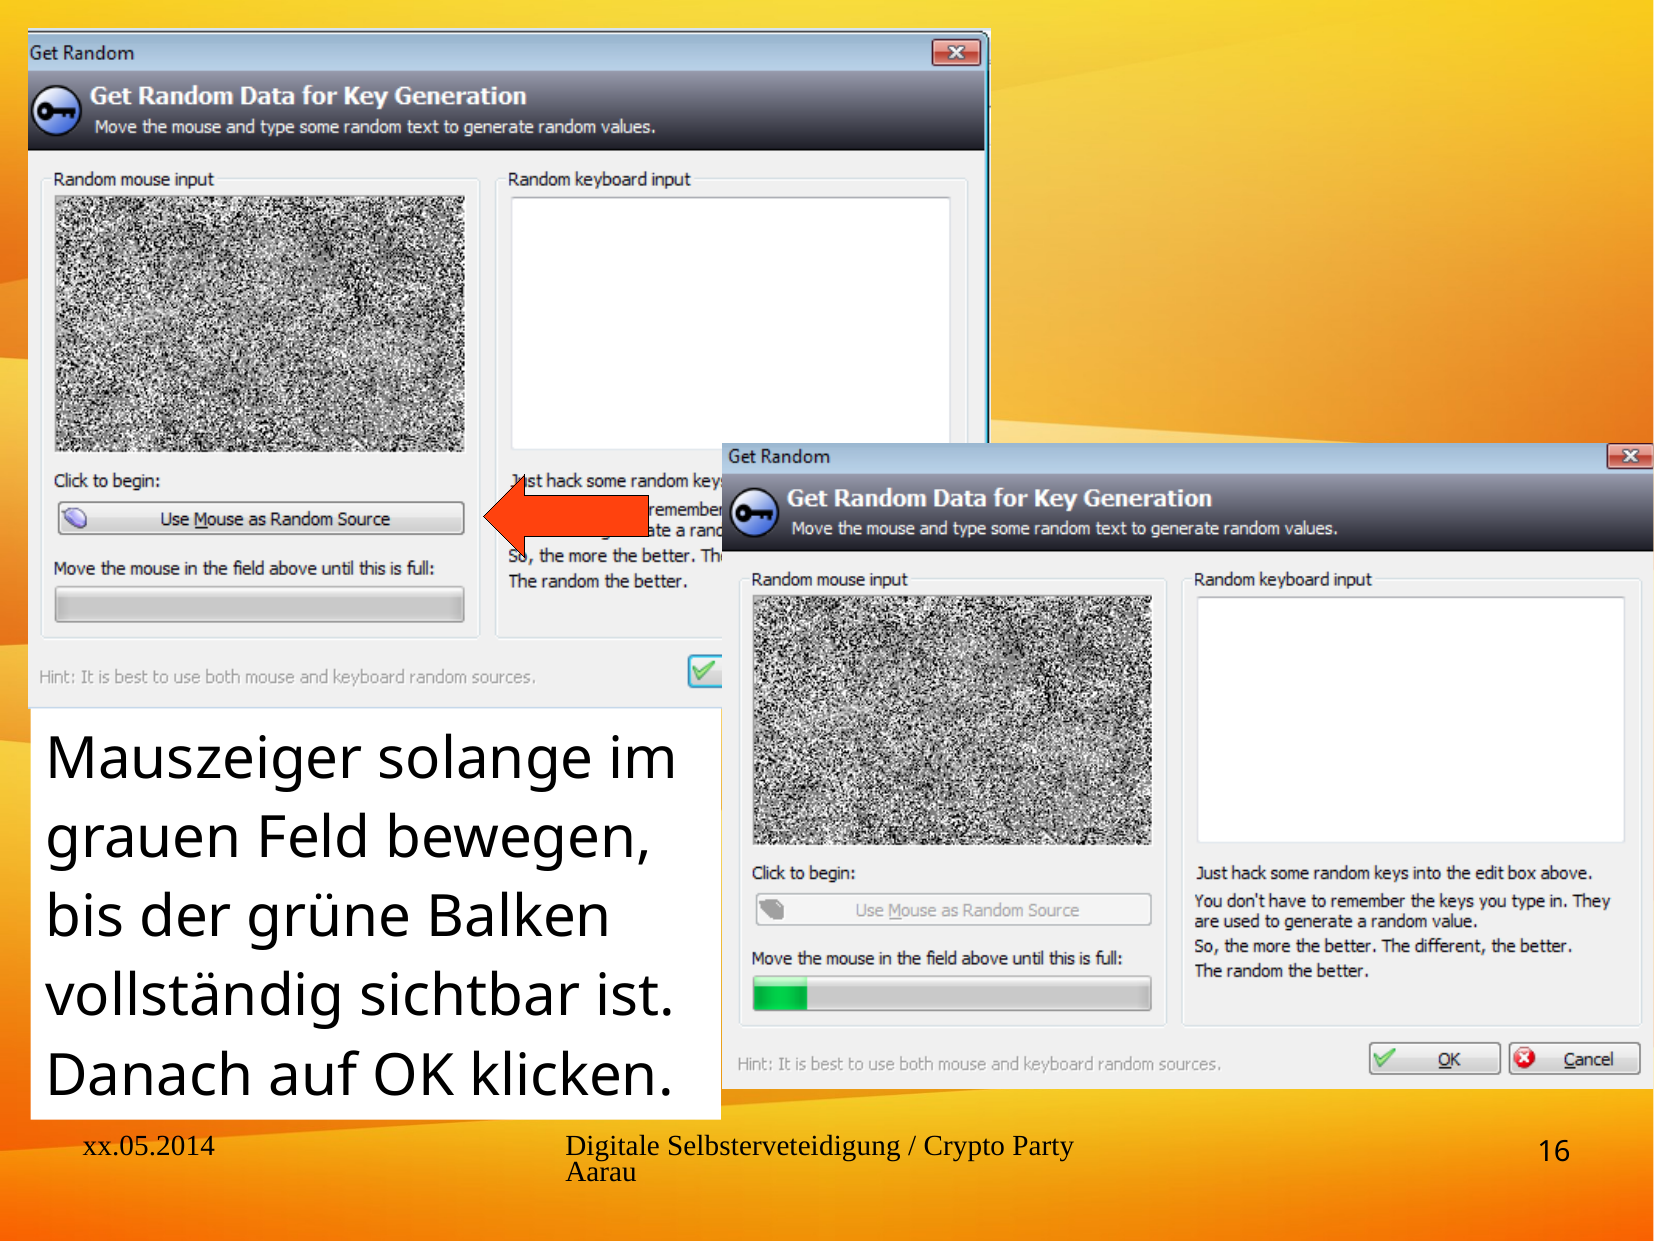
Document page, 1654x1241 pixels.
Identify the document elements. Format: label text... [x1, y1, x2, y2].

text_box [483, 474, 649, 558]
text_box Mauszeiger solange im grauen Feld bewegen, bis der grüne Balken vollständig sichtbar ist. Danach auf OK klicken. [30, 708, 721, 1048]
picture [0, 0, 1654, 1241]
